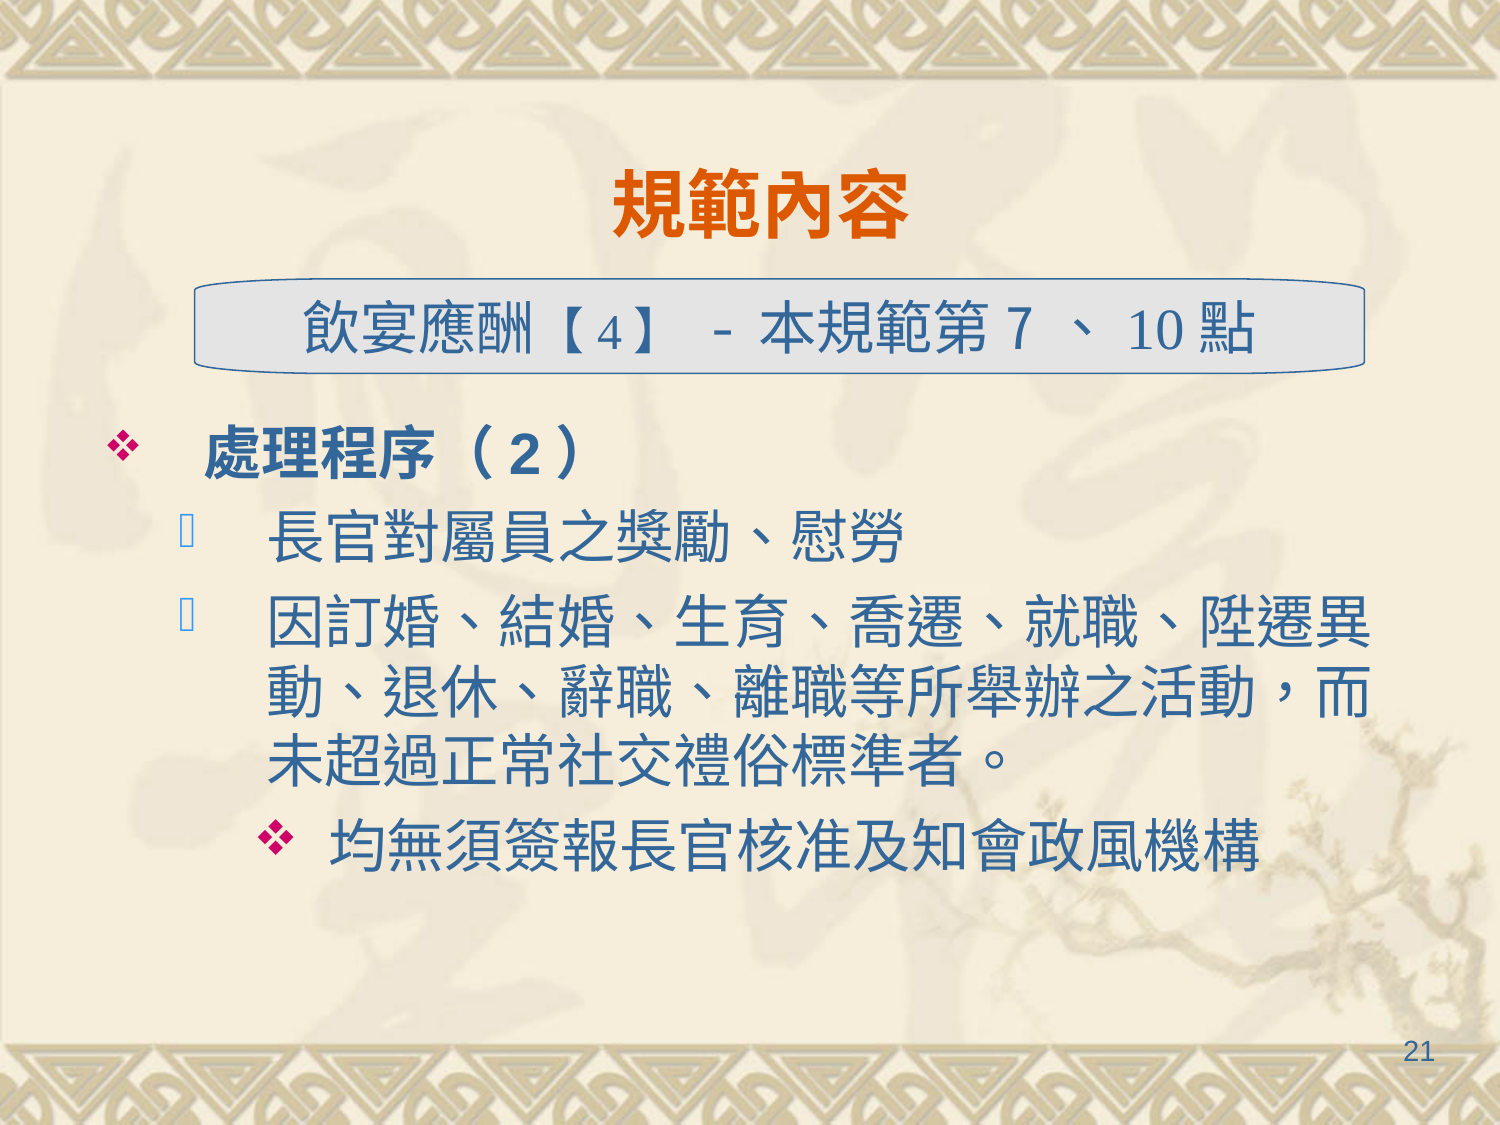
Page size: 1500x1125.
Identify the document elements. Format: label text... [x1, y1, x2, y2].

title 規範內容 [572, 137, 951, 268]
list 處理程序（2） 長官對屬員之獎勵、慰勞 因訂婚、結婚、生育、喬遷、就職、陞遷異動、退休、辭職、離職等所舉辦之活動，而未超過正常社交禮俗標準者。 均無須簽報長官核准及知會政風機構 [88, 408, 1412, 1028]
text_box <編號> [1074, 1024, 1451, 1103]
picture [0, 0, 1500, 1125]
text_box 飲宴應酬【4】 -本規範第7、10點 [194, 278, 1365, 374]
